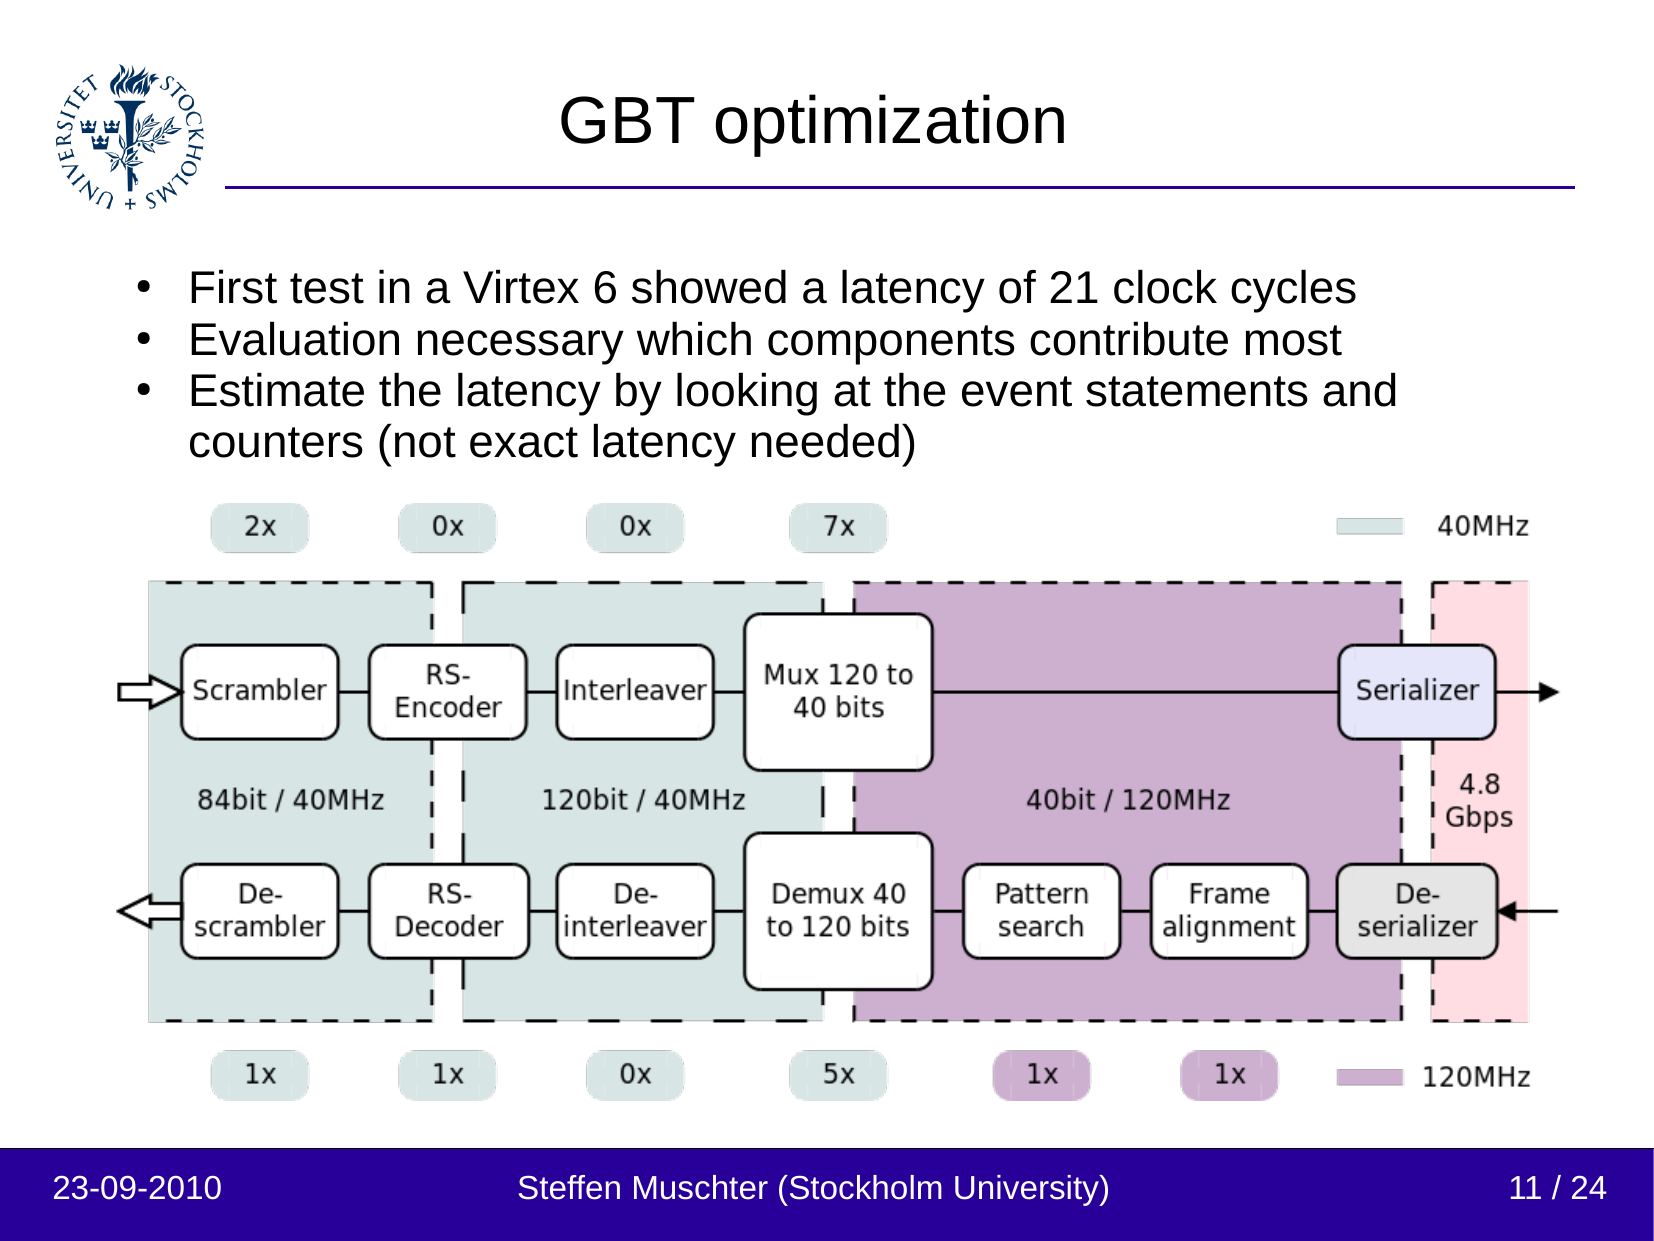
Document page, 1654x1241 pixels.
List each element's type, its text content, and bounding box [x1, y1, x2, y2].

picture [54, 64, 212, 215]
text_box First test in a Virtex 6 showed a latency of 21 clock cycles Evaluation necessary which components contribute most Estimate the latency by looking at the event statements and counters (not exact latency needed) [120, 255, 1576, 475]
picture [116, 503, 1561, 1101]
text_box GBT optimization [544, 75, 1085, 165]
text_box 11 / 24 [1403, 1162, 1623, 1215]
